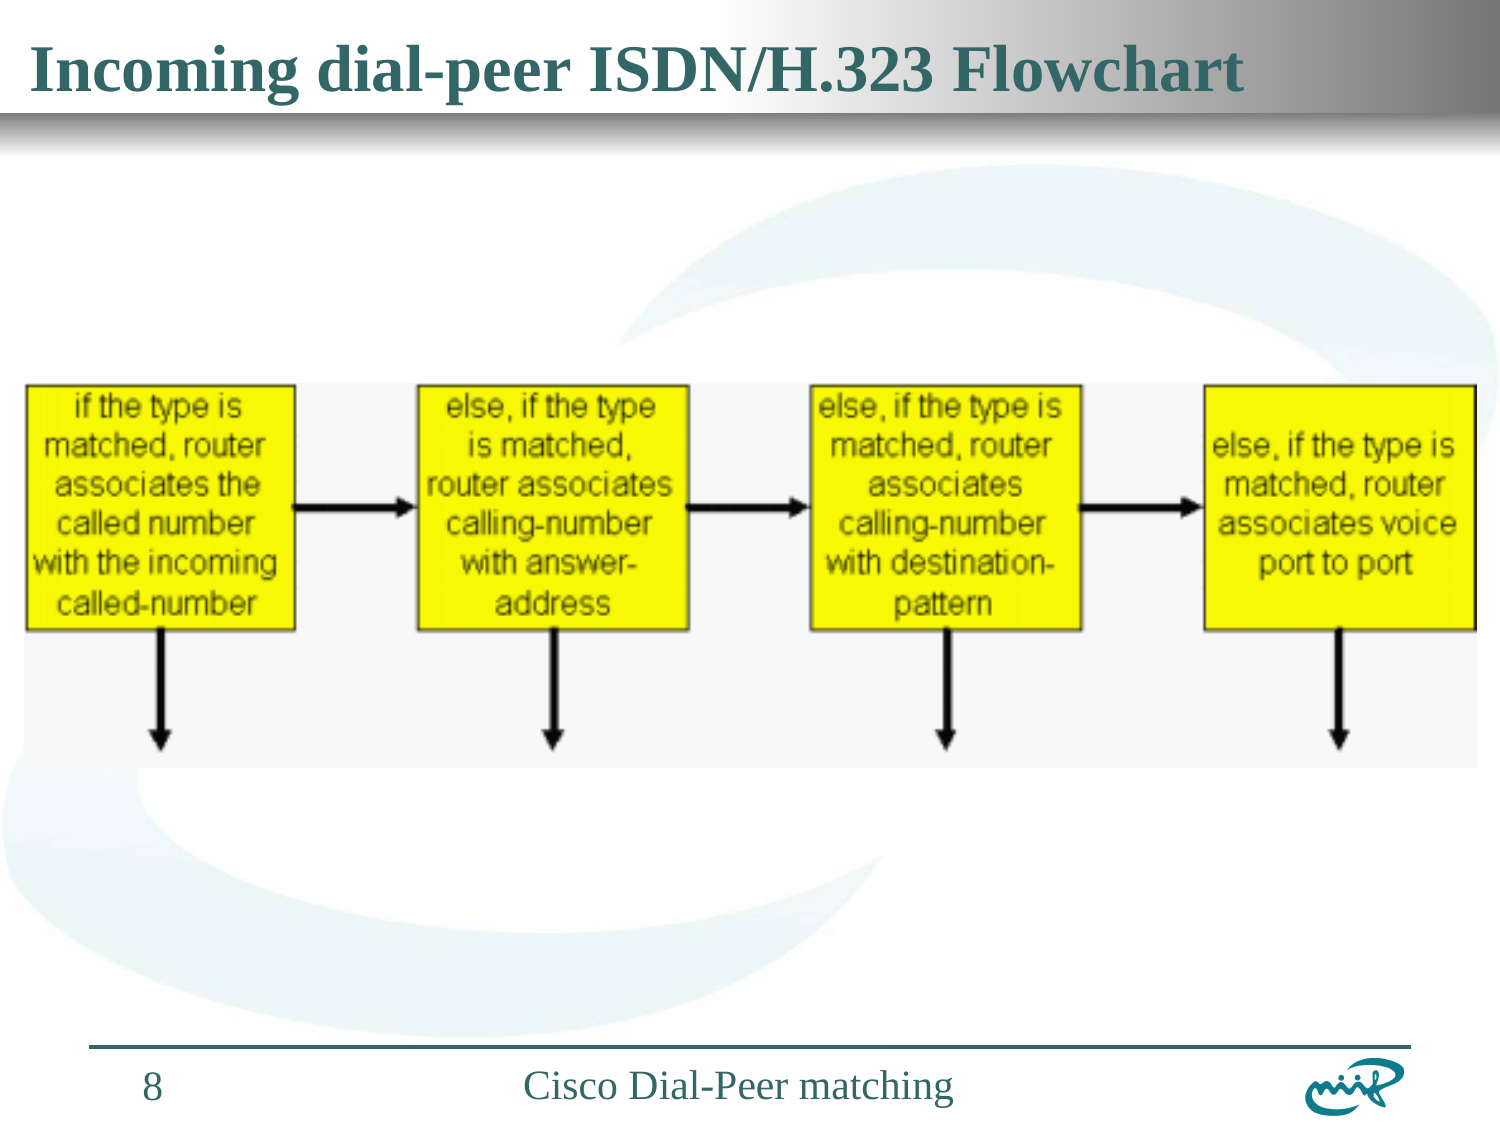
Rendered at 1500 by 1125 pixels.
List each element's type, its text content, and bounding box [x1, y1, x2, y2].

picture [1305, 1058, 1404, 1116]
title Incoming dial-peer ISDN/H.323 Flowchart [14, 15, 1365, 114]
picture [0, 160, 1500, 1042]
